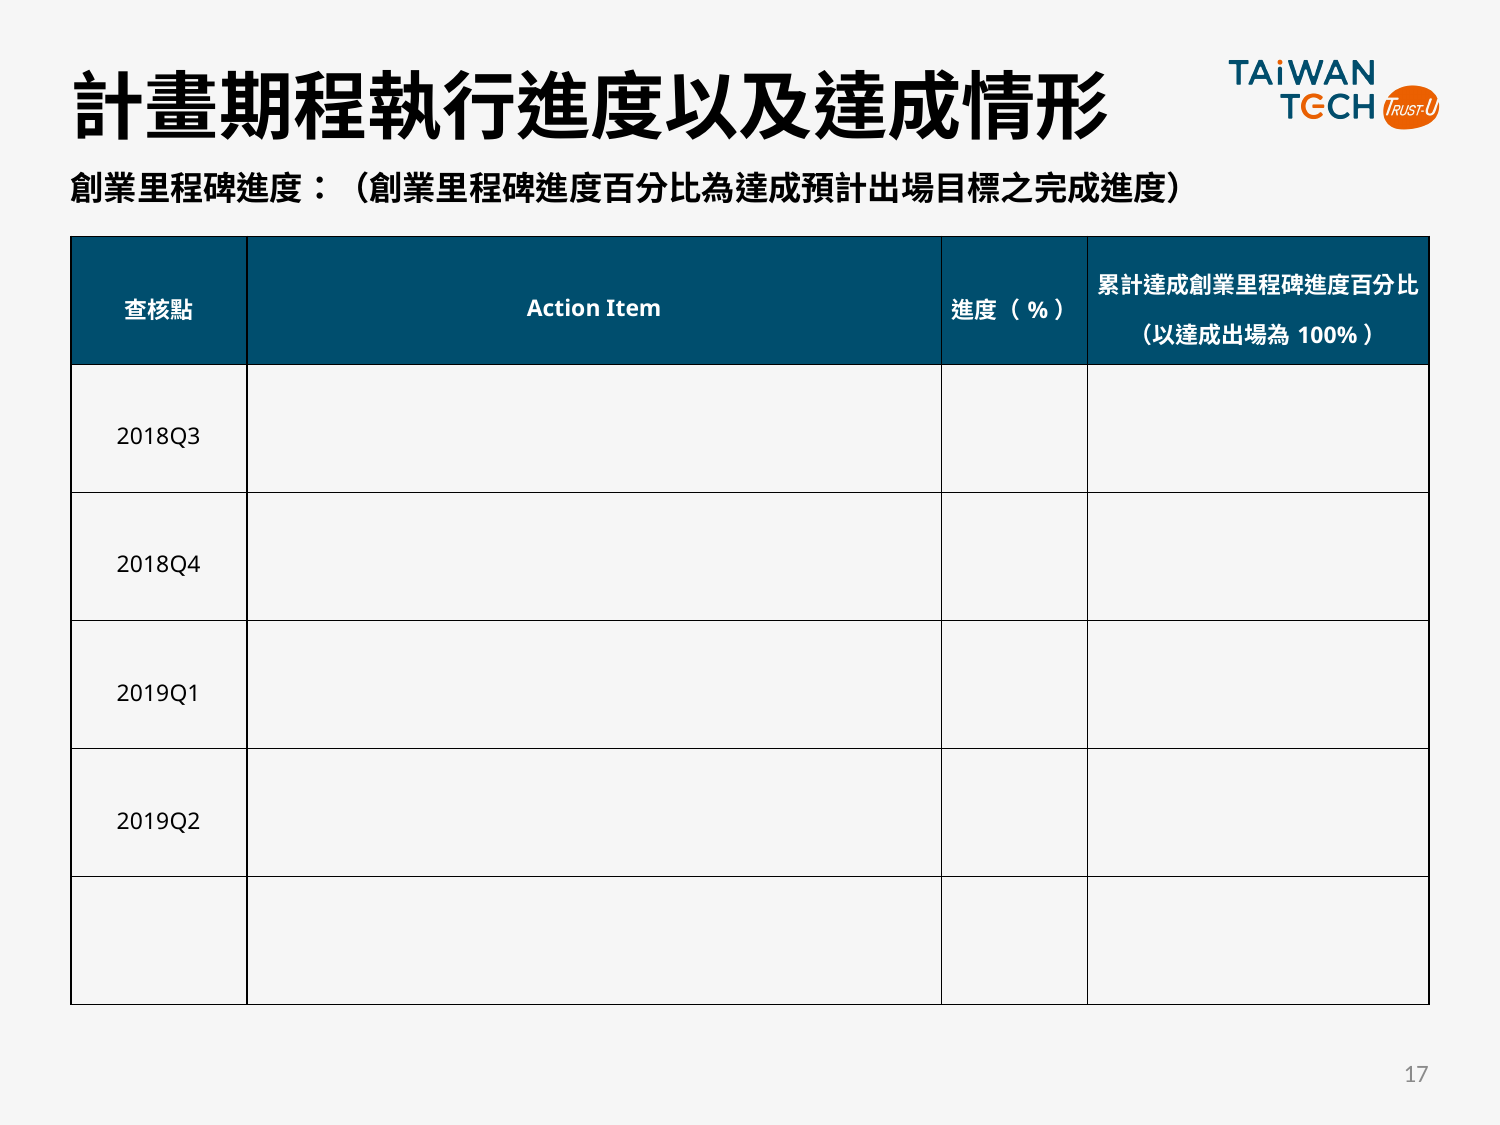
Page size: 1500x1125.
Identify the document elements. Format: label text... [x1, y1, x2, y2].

table_cell [942, 877, 1087, 1004]
table_cell [248, 749, 941, 876]
table_cell [248, 365, 941, 492]
table_cell [1088, 365, 1428, 492]
table_cell 2019Q1 [72, 621, 246, 748]
table_cell [1088, 749, 1428, 876]
table_cell [248, 877, 941, 1004]
slide_number <編號> [1106, 1042, 1445, 1103]
table_cell [942, 365, 1087, 492]
table_cell [1088, 877, 1428, 1004]
table_cell 2018Q3 [72, 365, 246, 492]
table_cell 2019Q2 [72, 749, 246, 876]
table_header 累計達成創業里程碑進度百分比（以達成出場為100%） [1088, 237, 1428, 364]
table_cell [1088, 621, 1428, 748]
table_cell 2018Q4 [72, 493, 246, 620]
table_cell [1088, 493, 1428, 620]
table_cell [942, 493, 1087, 620]
table_cell [942, 621, 1087, 748]
table_cell [248, 621, 941, 748]
table_cell [72, 877, 246, 1004]
table_cell [942, 749, 1087, 876]
table_header Action Item [248, 237, 941, 364]
table_header 進度（%） [942, 237, 1087, 364]
table_cell [248, 493, 941, 620]
title 計畫期程執行進度以及達成情形 [55, 33, 1444, 156]
text_box 創業里程碑進度：（創業里程碑進度百分比為達成預計出場目標之完成進度） [55, 159, 1476, 215]
table_header 查核點 [72, 237, 246, 364]
